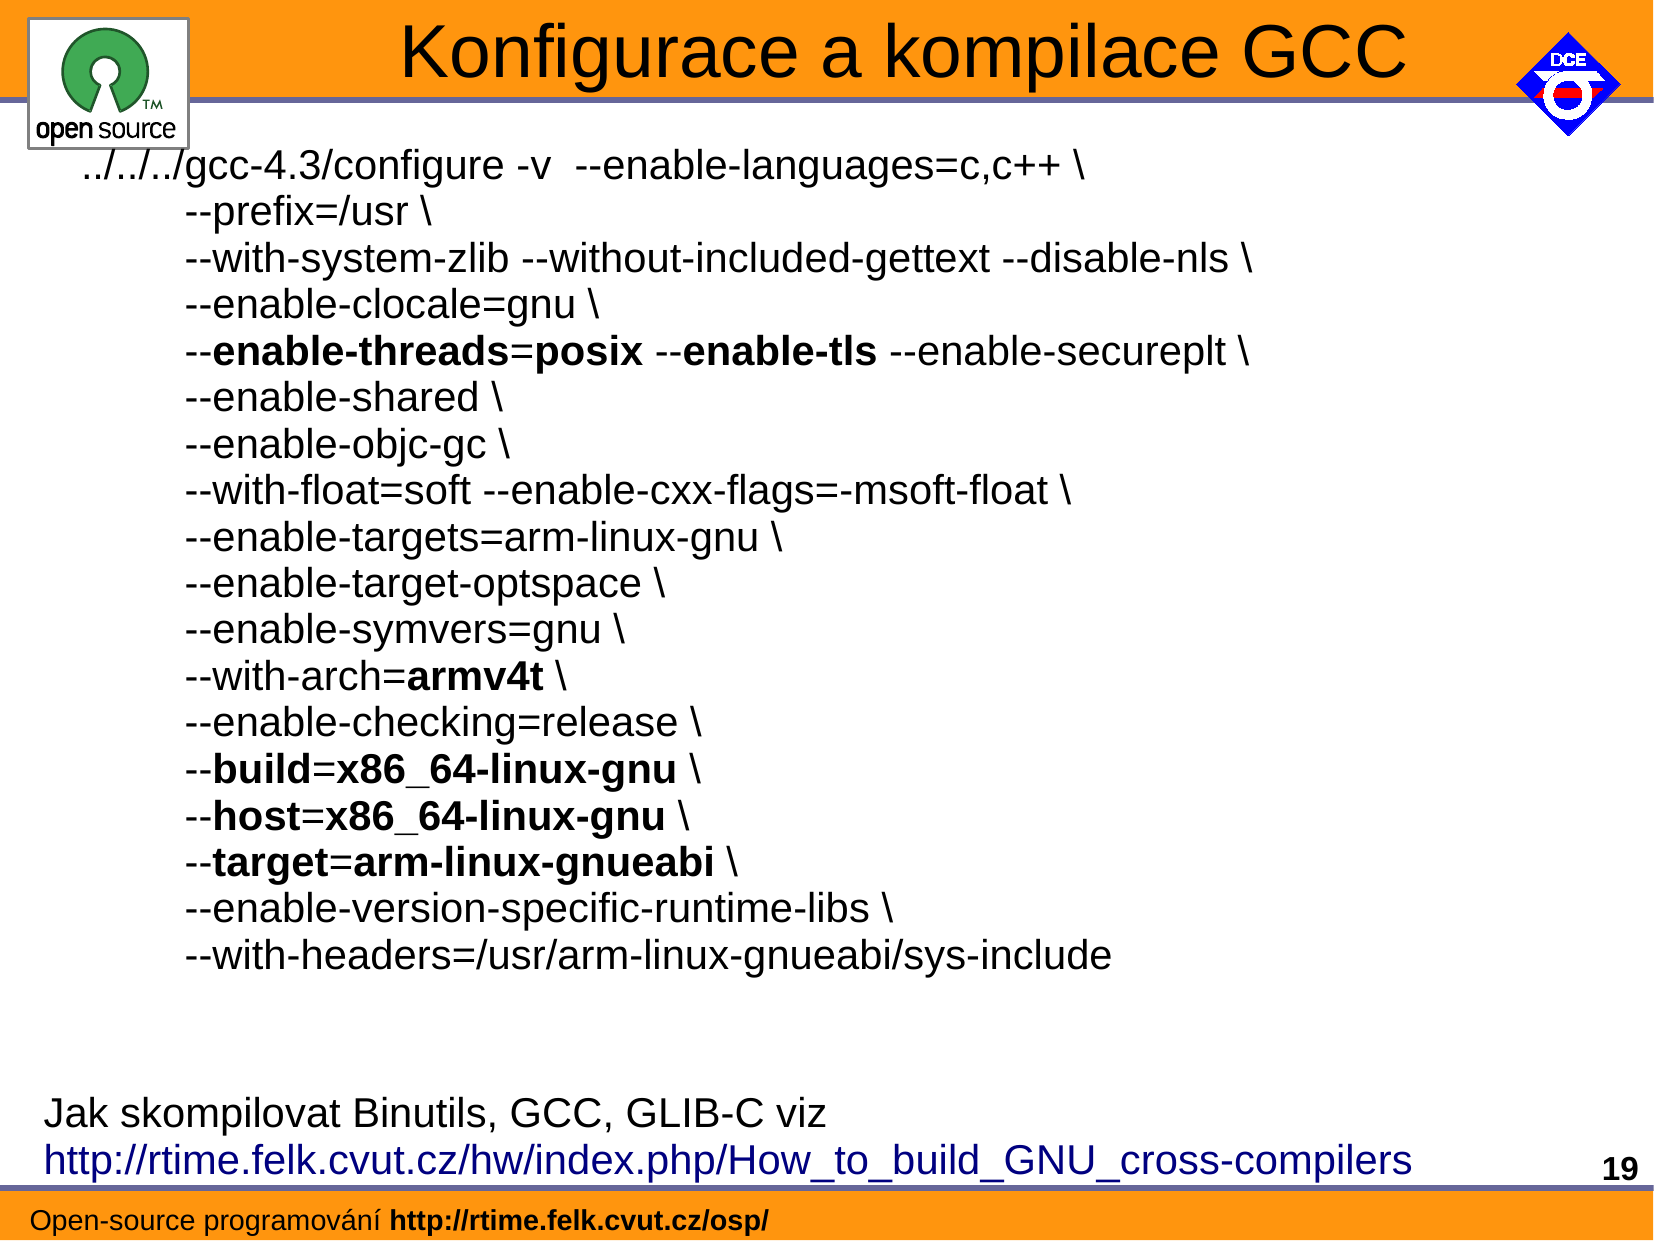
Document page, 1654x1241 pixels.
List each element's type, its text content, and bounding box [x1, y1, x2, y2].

title Konfigurace a kompilace GCC [178, 4, 1631, 98]
text_box ../../../gcc-4.3/configure -v --enable-languages=c,c++ \ --prefix=/usr \ --with-system-zlib --without-included-gettext --disable-nls \ --enable-clocale=gnu \ --enable-threads=posix --enable-tls --enable-secureplt \ --enable-shared \ --enable-objc-gc \ --with-float=soft --enable-cxx-flags=-msoft-float \ --enable-targets=arm-linux-gnu \ --enable-target-optspace \ --enable-symvers=gnu \ --with-arch=armv4t \ --enable-checking=release \ --build=x86_64-linux-gnu \ --host=x86_64-linux-gnu \ --target=arm-linux-gnueabi \ --enable-version-specific-runtime-libs \ --with-headers=/usr/arm-linux-gnueabi/sys-include [75, 135, 1563, 1084]
text_box Jak skompilovat Binutils, GCC, GLIB-C viz http://rtime.felk.cvut.cz/hw/index.php/How_to_build_GNU_cross-compilers [37, 1084, 1588, 1201]
